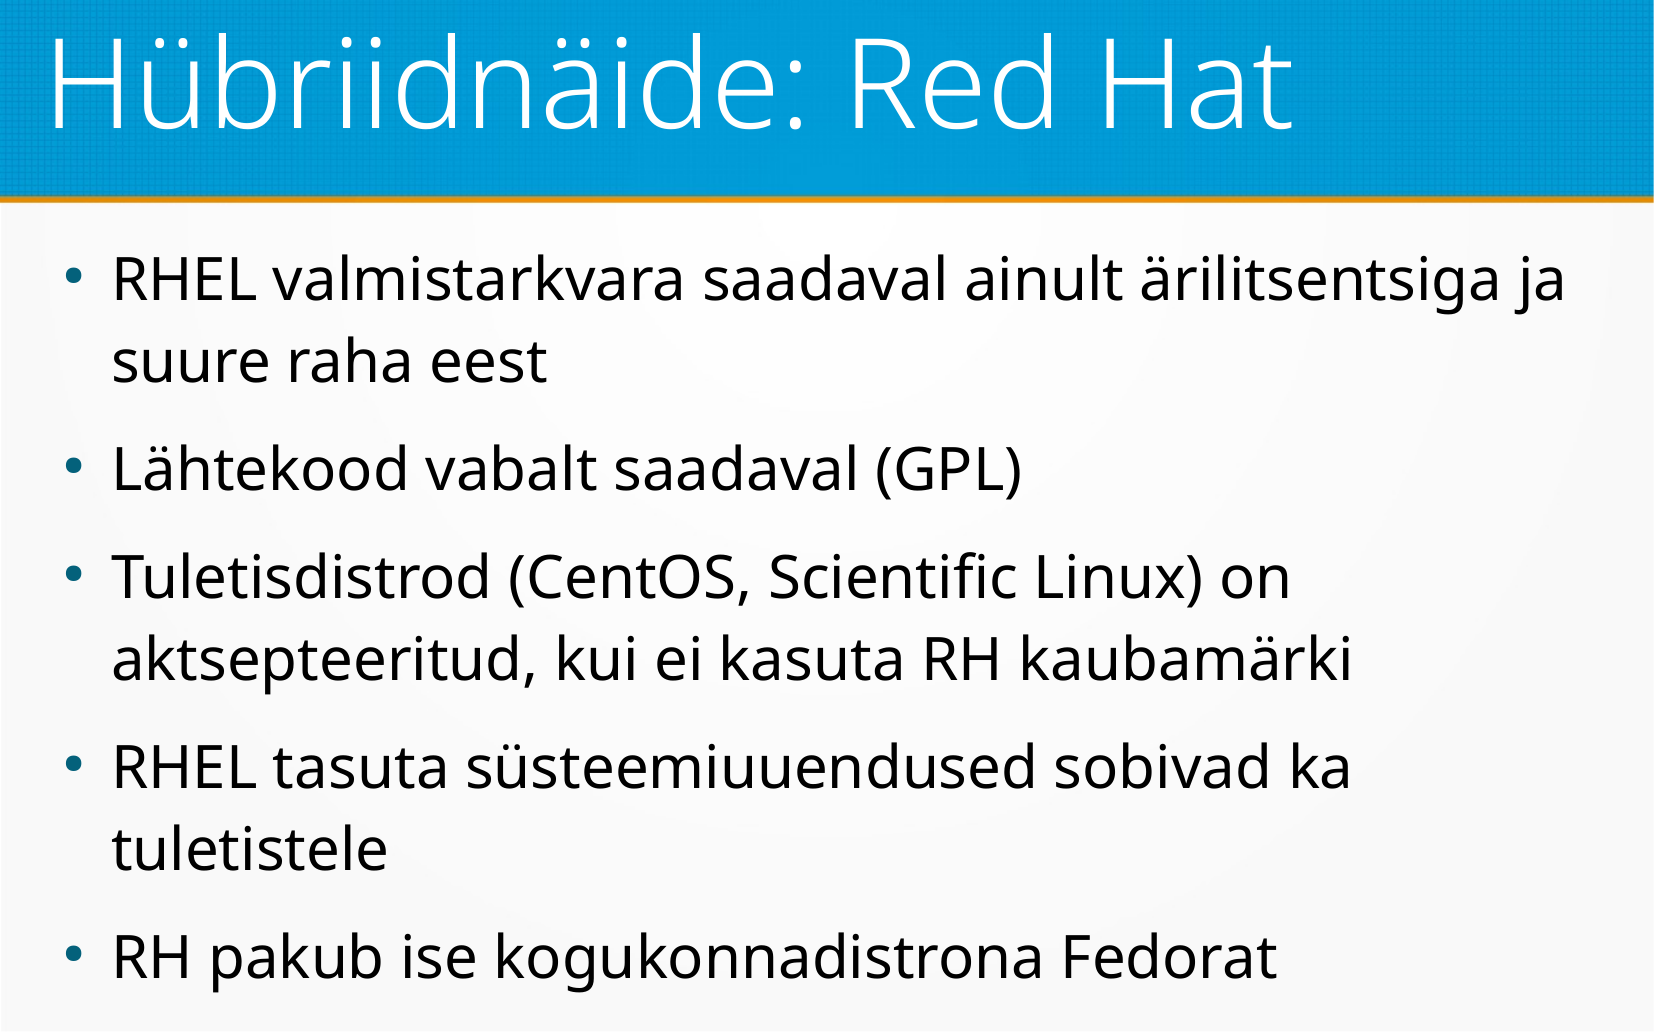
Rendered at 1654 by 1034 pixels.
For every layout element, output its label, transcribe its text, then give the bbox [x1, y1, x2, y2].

picture [0, 195, 1654, 1034]
title Hübriidnäide: Red Hat [43, 0, 1619, 166]
list RHEL valmistarkvara saadaval ainult ärilitsentsiga ja suure raha eest Lähtekood vabalt saadaval (GPL) Tuletisdistrod (CentOS, Scientific Linux) on aktsepteeritud, kui ei kasuta RH kaubamärki RHEL tasuta süsteemiuuendused sobivad ka tuletistele RH pakub ise kogukonnadistrona Fedorat [47, 236, 1607, 1002]
